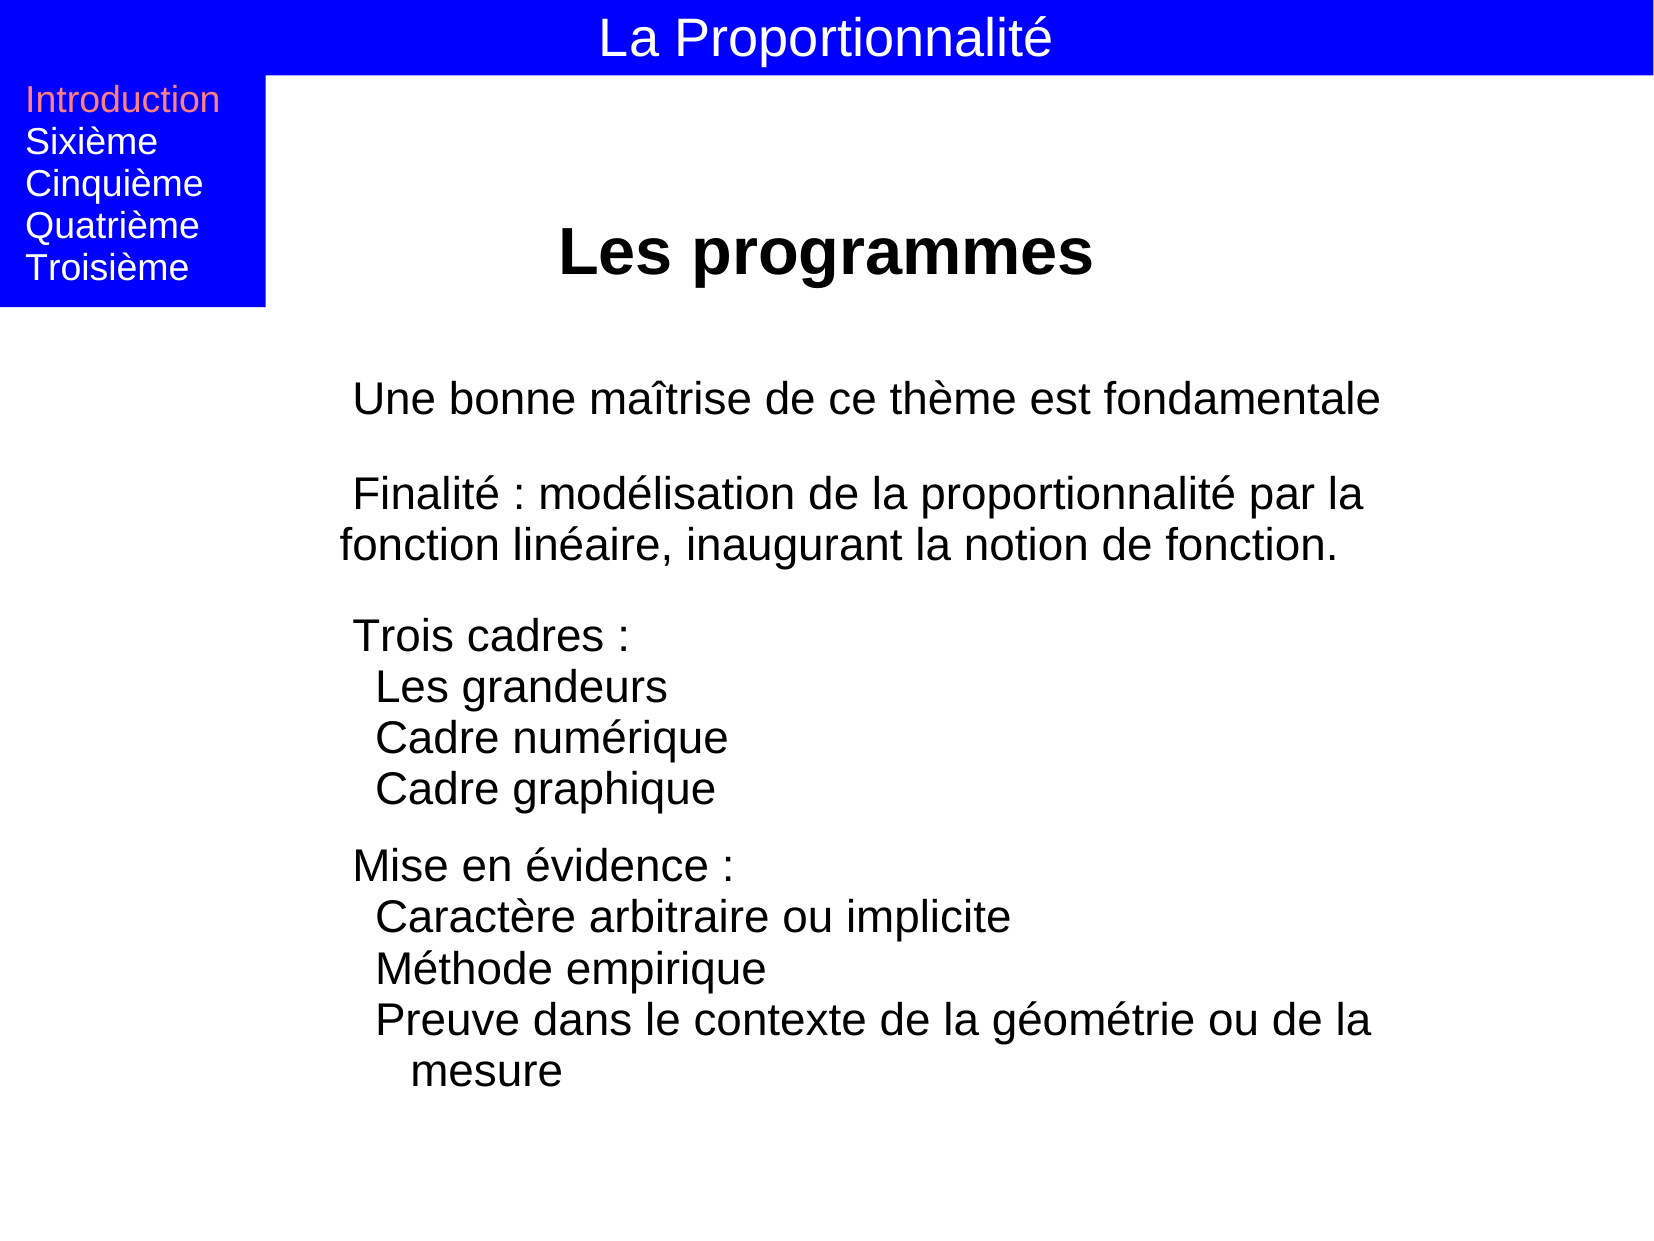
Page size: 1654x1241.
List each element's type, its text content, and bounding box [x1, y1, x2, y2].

text_box Une bonne maîtrise de ce thème est fondamentale [324, 366, 1477, 432]
text_box Introduction Sixième Cinquième Quatrième Troisième [0, 70, 266, 308]
text_box La Proportionnalité [0, 0, 1654, 76]
text_box Finalité : modélisation de la proportionnalité par la fonction linéaire, inaugurant la notion de fonction. [324, 460, 1477, 578]
text_box Mise en évidence : Caractère arbitraire ou implicite Méthode empirique Preuve dans le contexte de la géométrie ou de la mesure [324, 832, 1477, 1103]
text_box Les programmes [501, 206, 1152, 297]
text_box Trois cadres : Les grandeurs Cadre numérique Cadre graphique [324, 602, 1477, 822]
